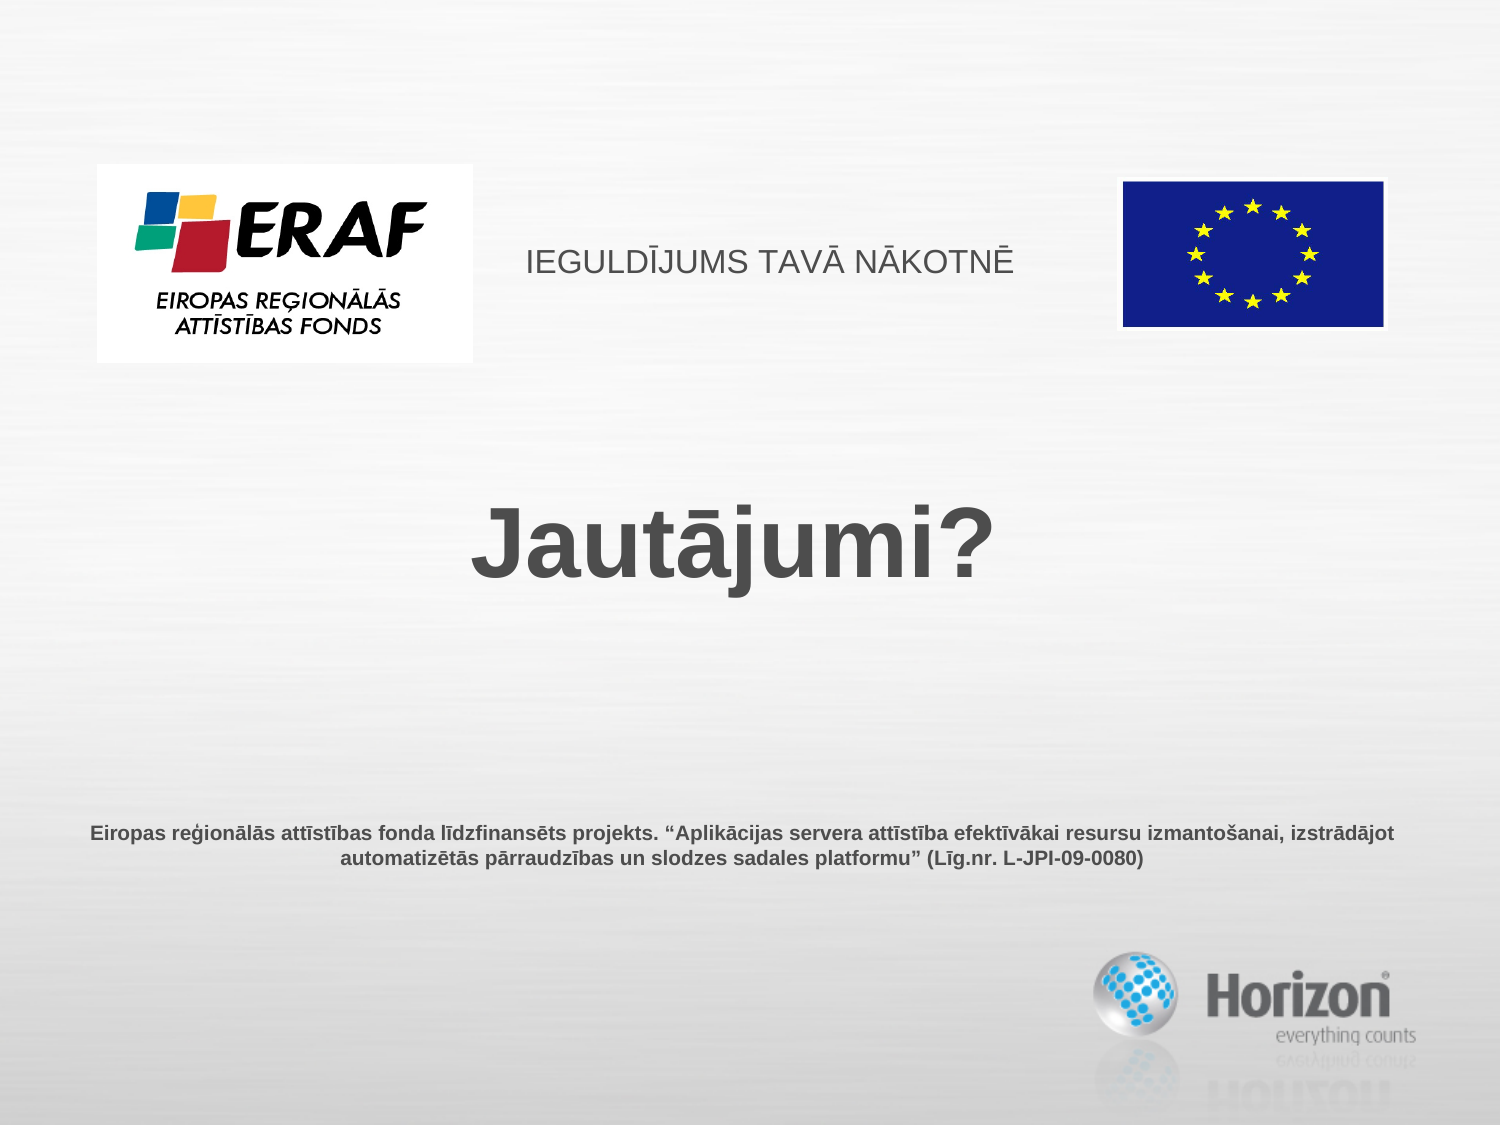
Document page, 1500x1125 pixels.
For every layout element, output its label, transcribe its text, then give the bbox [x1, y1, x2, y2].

list IEGULDĪJUMS TAVĀ NĀKOTNĒ [67, 232, 1418, 384]
title Eiropas reģionālās attīstības fonda līdzfinansēts projekts. “Aplikācijas servera attīstība efektīvākai resursu izmantošanai, izstrādājot automatizētās pārraudzības un slodzes sadales platformu” (Līg.nr. L-JPI-09-0080) [67, 743, 1418, 945]
title Jautājumi? [59, 436, 1410, 638]
picture [0, 0, 1500, 1125]
